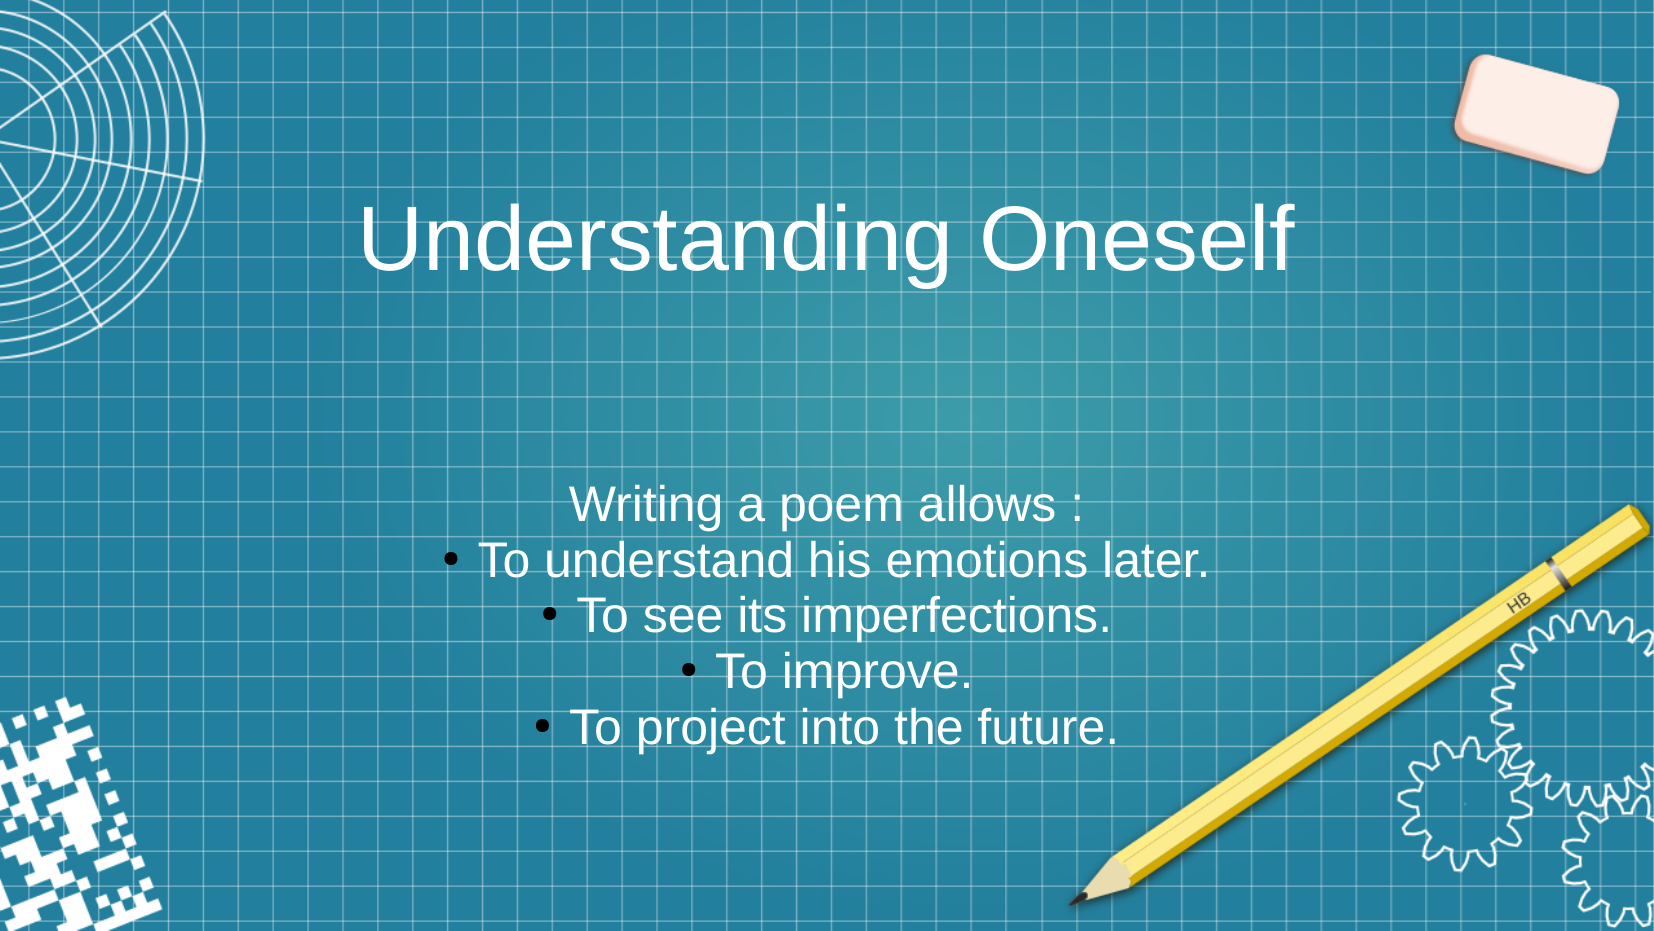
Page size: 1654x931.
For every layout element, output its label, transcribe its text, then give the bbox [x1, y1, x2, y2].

subtitle Writing a poem allows : To understand his emotions later. To see its imperfections. To improve. To project into the future. [82, 389, 1571, 842]
title Understanding Oneself [82, 132, 1571, 346]
picture [0, 0, 1654, 931]
